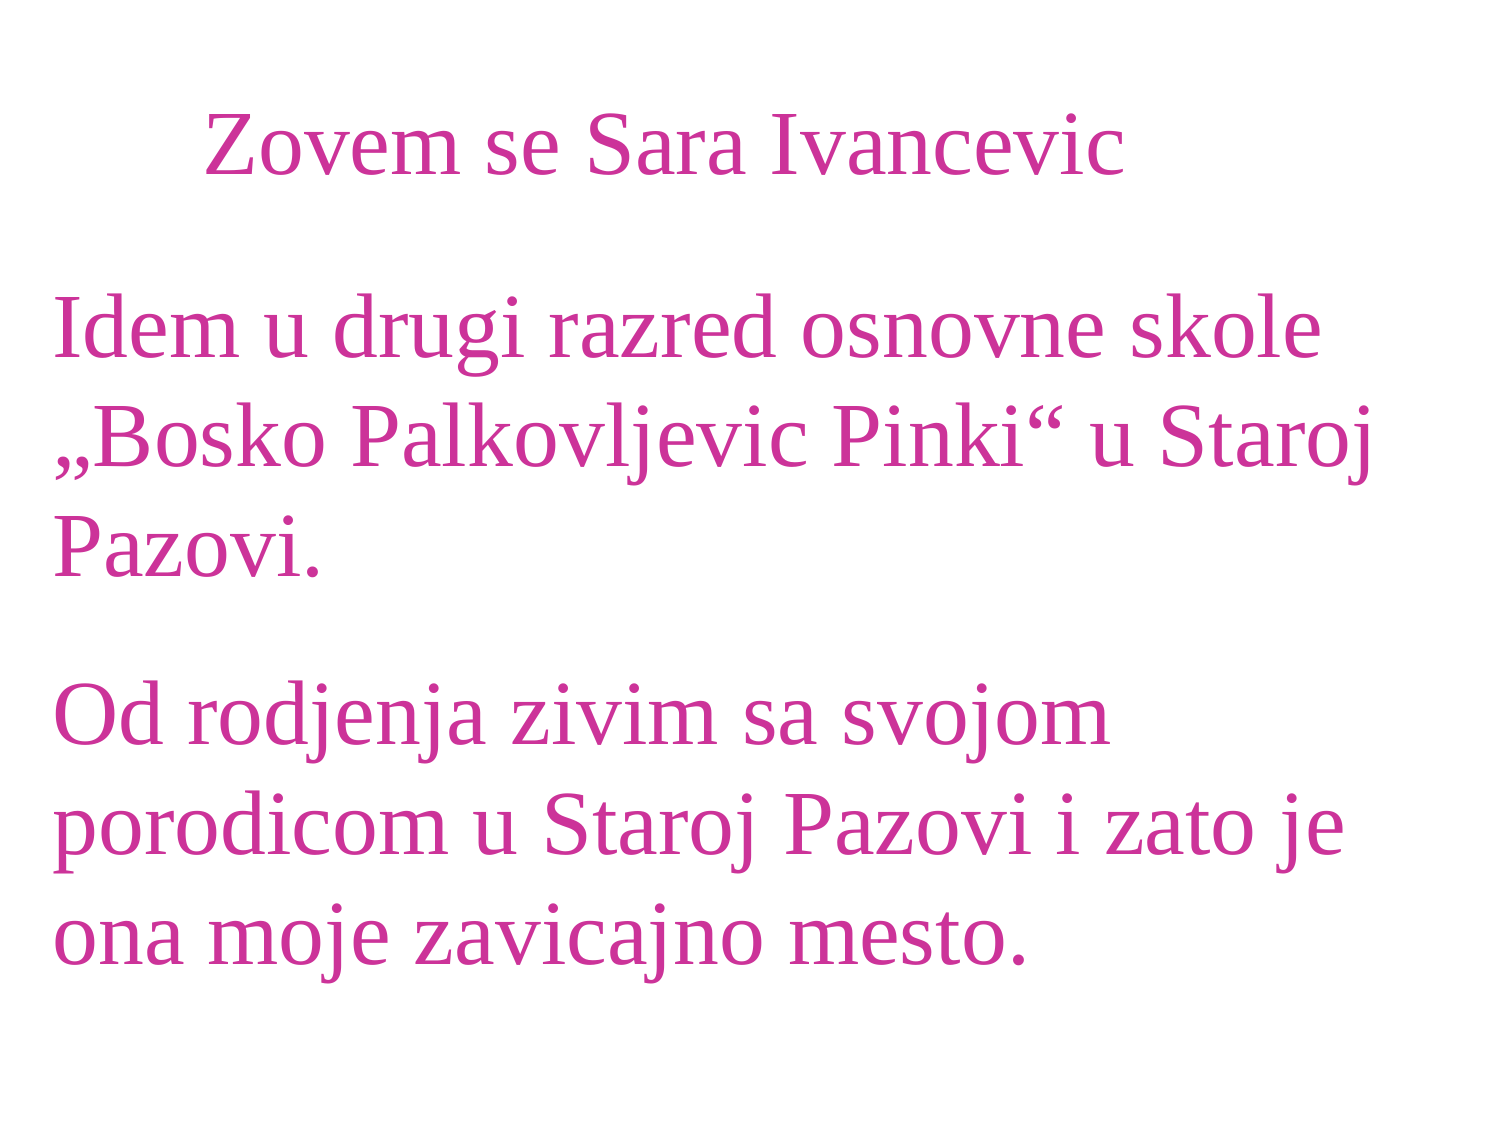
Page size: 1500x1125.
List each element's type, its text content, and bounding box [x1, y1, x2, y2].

text_box Zovem se Sara Ivancevic [187, 74, 1176, 201]
text_box Idem u drugi razred osnovne skole „Bosko Palkovljevic Pinki“ u Staroj Pazovi. Od rodjenja zivim sa svojom porodicom u Staroj Pazovi i zato je ona moje zavicajno mesto. Ovo je moj zavicaj: [37, 257, 1426, 1125]
